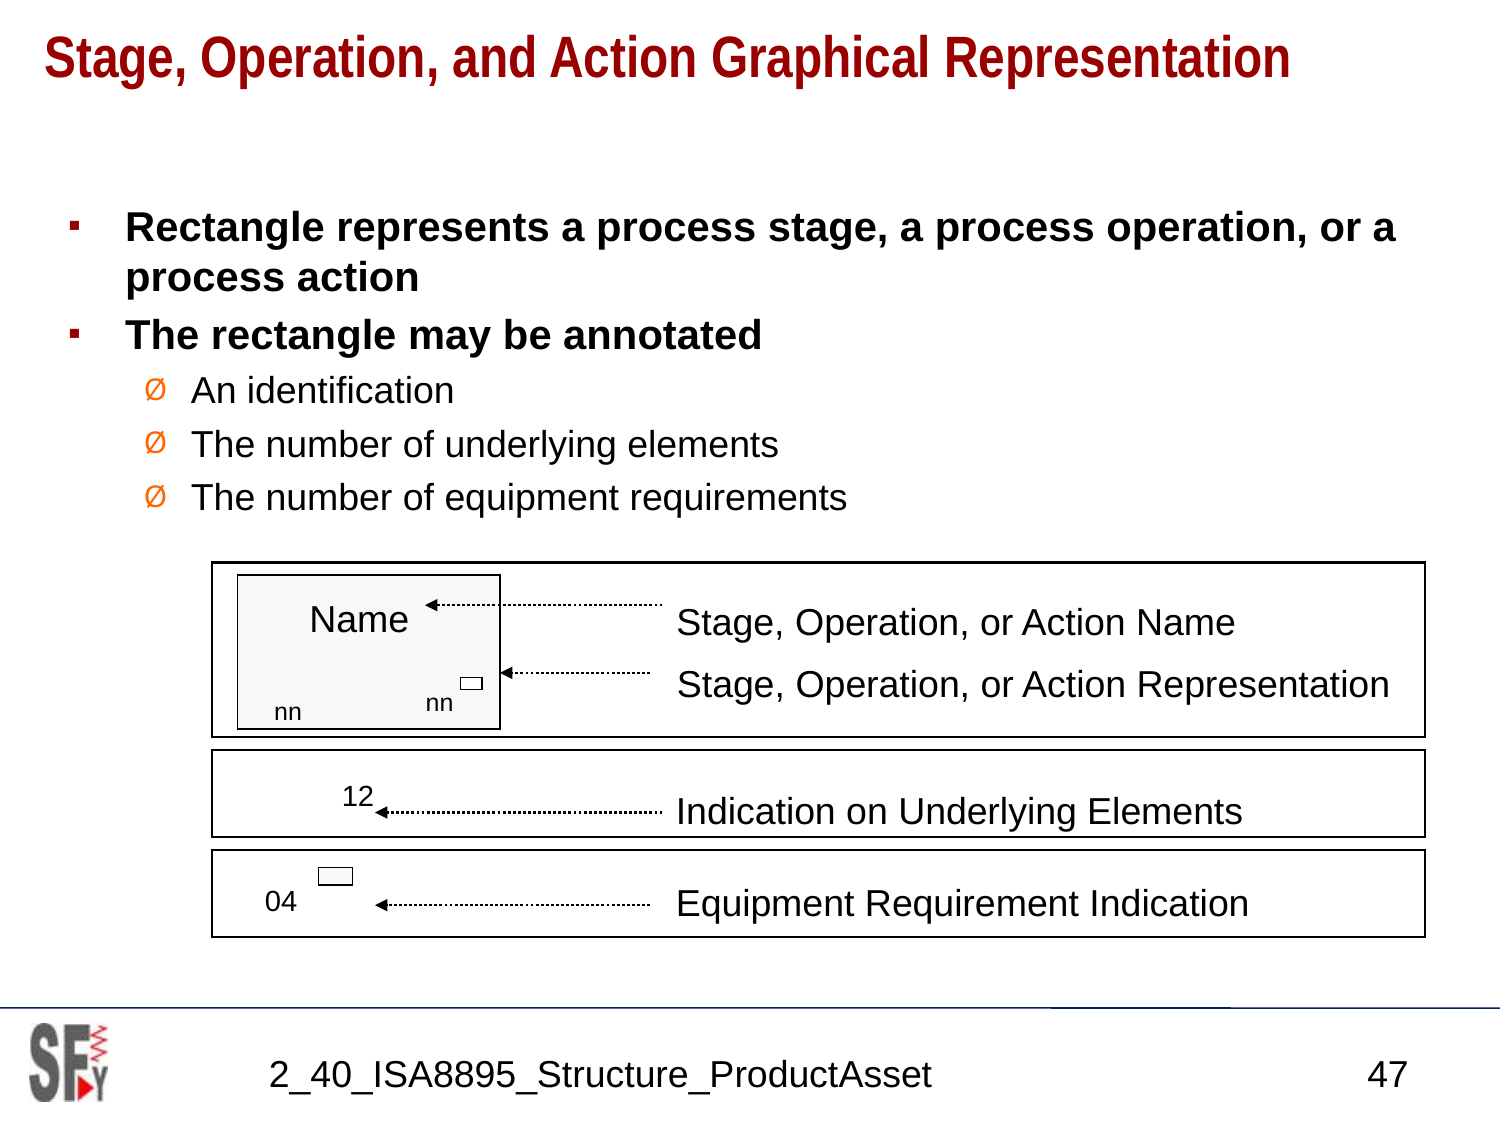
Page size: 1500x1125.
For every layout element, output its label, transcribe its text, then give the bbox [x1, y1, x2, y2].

text_box Equipment Requirement Indication [660, 863, 1265, 932]
text_box [212, 849, 1425, 938]
footer 2_40_ISA8895_Structure_ProductAsset [253, 1034, 1336, 1103]
text_box 12 [326, 762, 390, 821]
slide_number <numéro> [1352, 1034, 1490, 1103]
picture [29, 1023, 108, 1102]
text_box [212, 562, 1425, 738]
text_box nn [410, 671, 469, 725]
text_box nn [259, 680, 318, 733]
text_box [212, 749, 1425, 838]
text_box Name [294, 580, 425, 648]
text_box 04 [249, 867, 313, 926]
list Rectangle represents a process stage, a process operation, or a process action The rectangle may be annotated An identification The number of underlying elements The number of equipment requirements [53, 184, 1455, 600]
text_box Indication on Underlying Elements [660, 772, 1259, 840]
text_box Stage, Operation, or Action Name [661, 582, 1252, 651]
title Stage, Operation, and Action Graphical Representation [29, 12, 1471, 138]
text_box Stage, Operation, or Action Representation [661, 645, 1406, 713]
